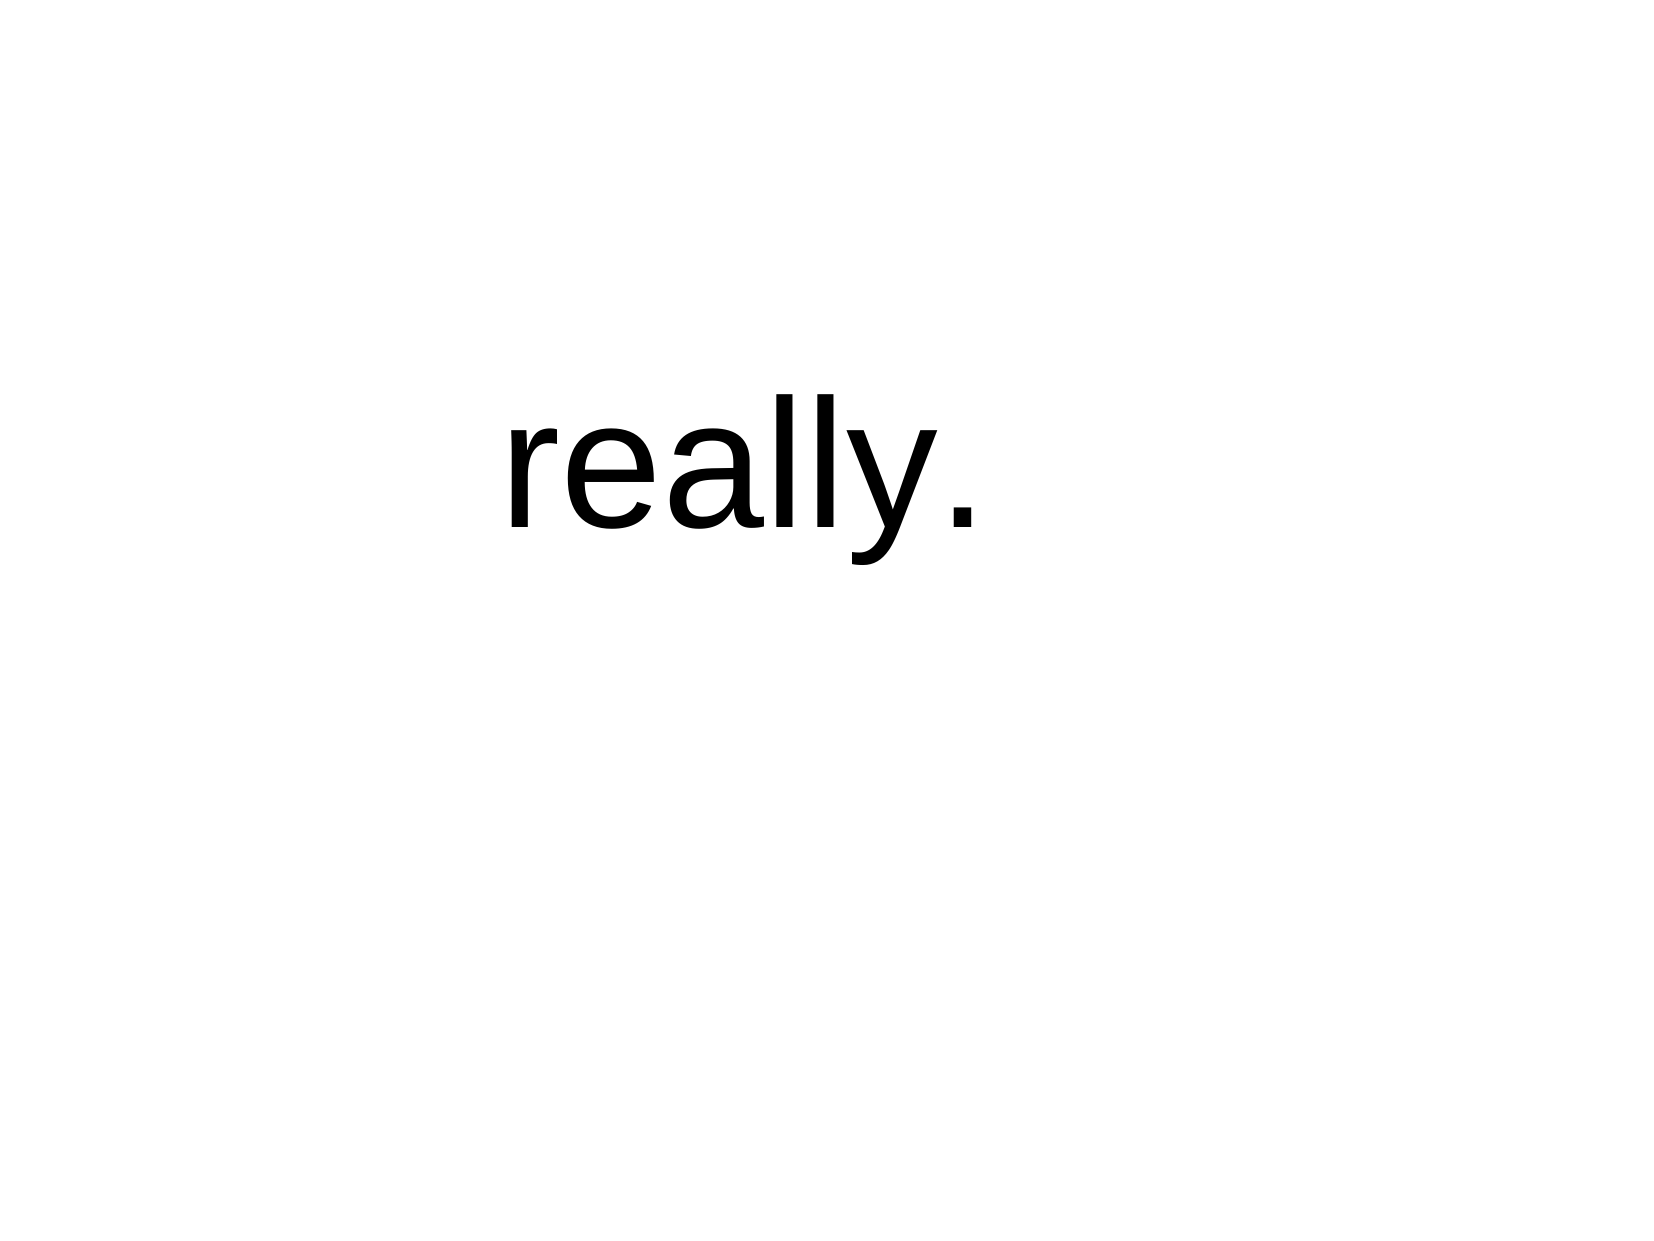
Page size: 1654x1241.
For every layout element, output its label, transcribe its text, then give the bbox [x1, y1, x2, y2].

text_box really. [485, 354, 1084, 583]
